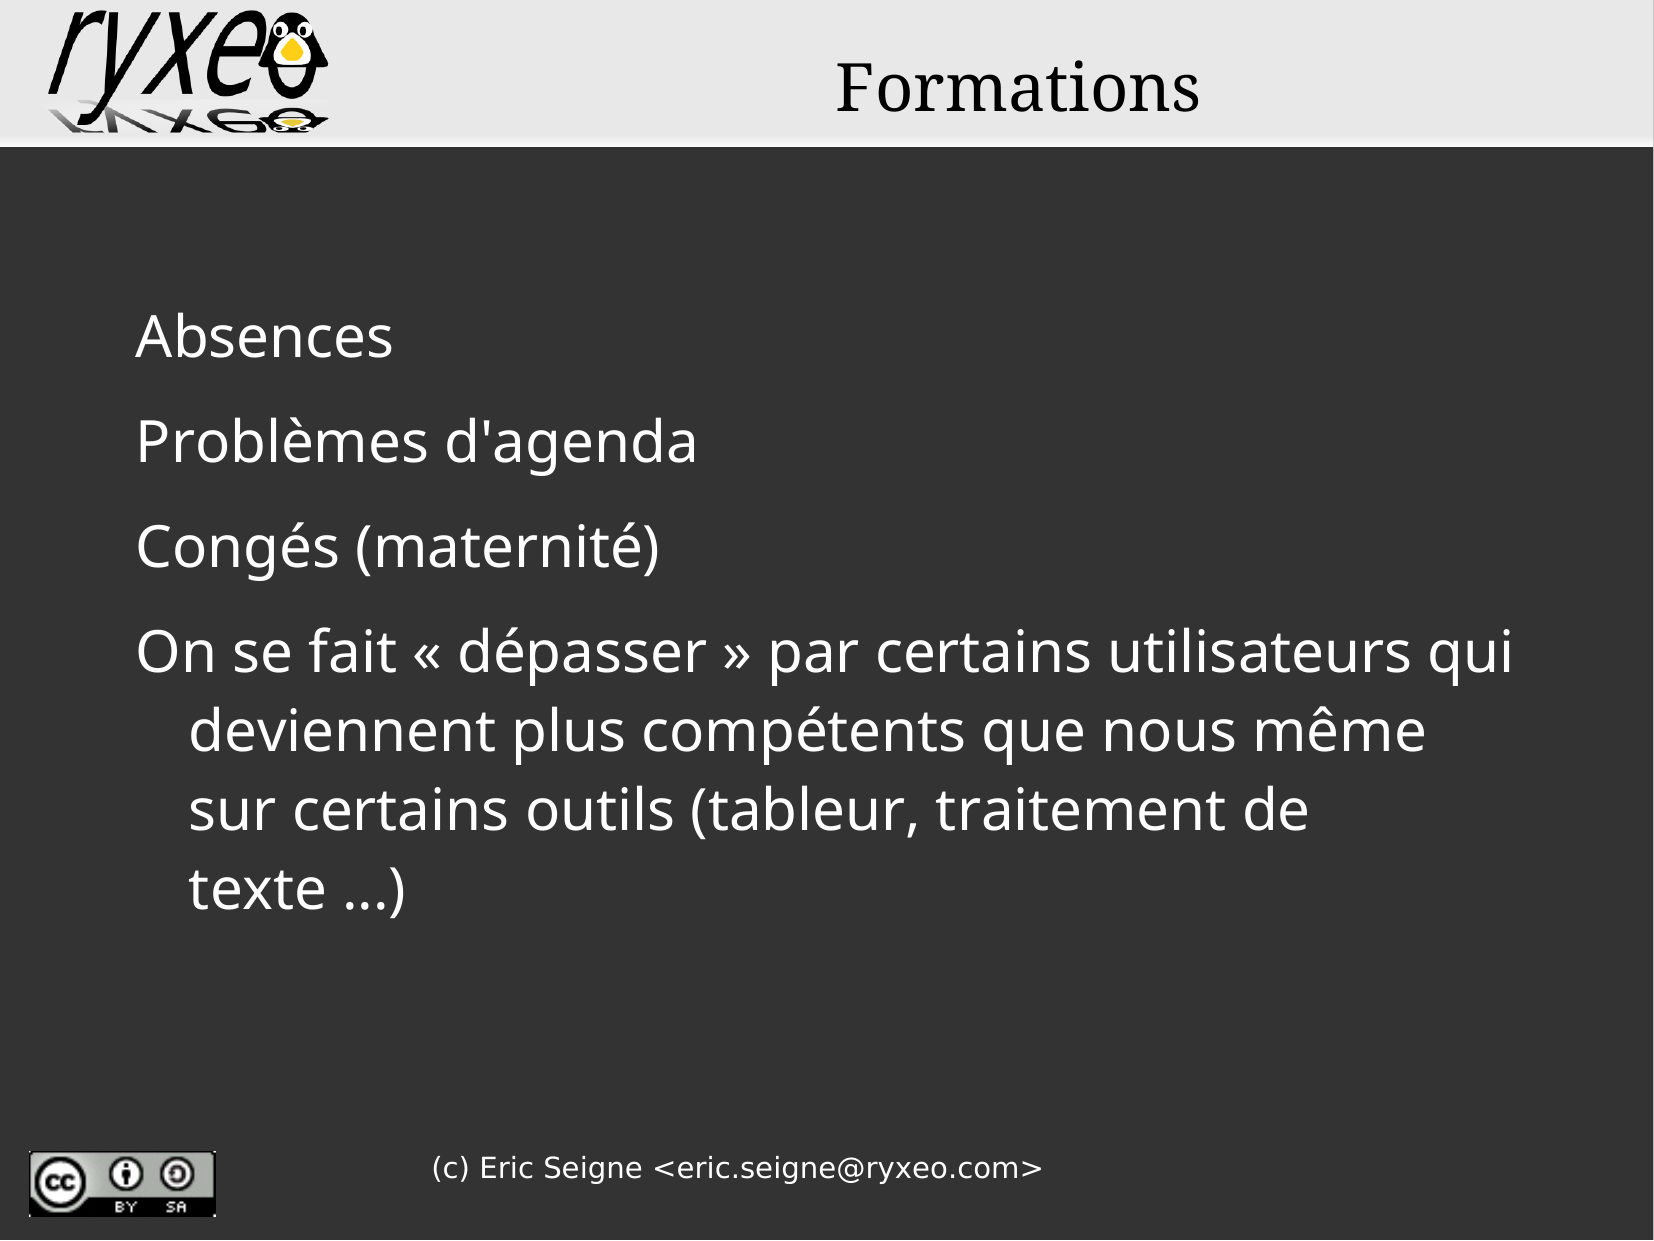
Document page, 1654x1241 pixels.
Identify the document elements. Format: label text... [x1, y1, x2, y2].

picture [0, 0, 1654, 147]
title Formations [442, 29, 1595, 142]
list Absences Problèmes d'agenda Congés (maternité) On se fait « dépasser » par certains utilisateurs qui deviennent plus compétents que nous même sur certains outils (tableur, traitement de texte ...) [118, 295, 1522, 1117]
picture [29, 1151, 216, 1217]
